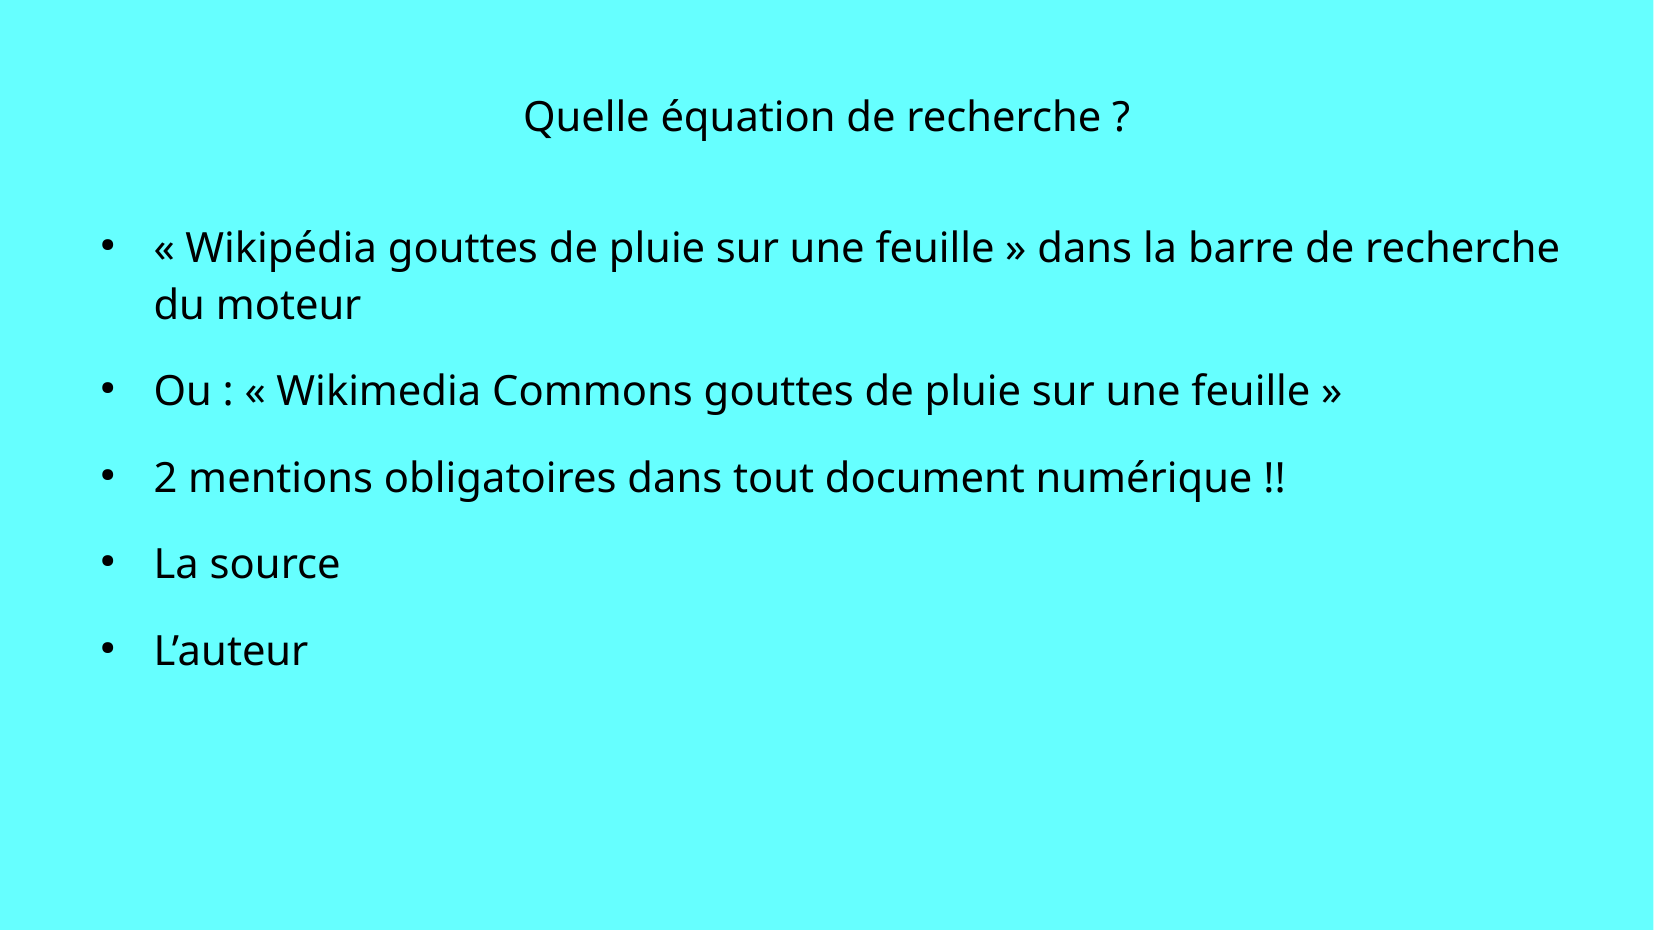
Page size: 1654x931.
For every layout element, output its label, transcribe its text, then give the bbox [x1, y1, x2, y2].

list « Wikipédia gouttes de pluie sur une feuille » dans la barre de recherche du moteur Ou : « Wikimedia Commons gouttes de pluie sur une feuille » 2 mentions obligatoires dans tout document numérique !! La source L’auteur [82, 217, 1571, 758]
title Quelle équation de recherche ? [82, 37, 1571, 193]
